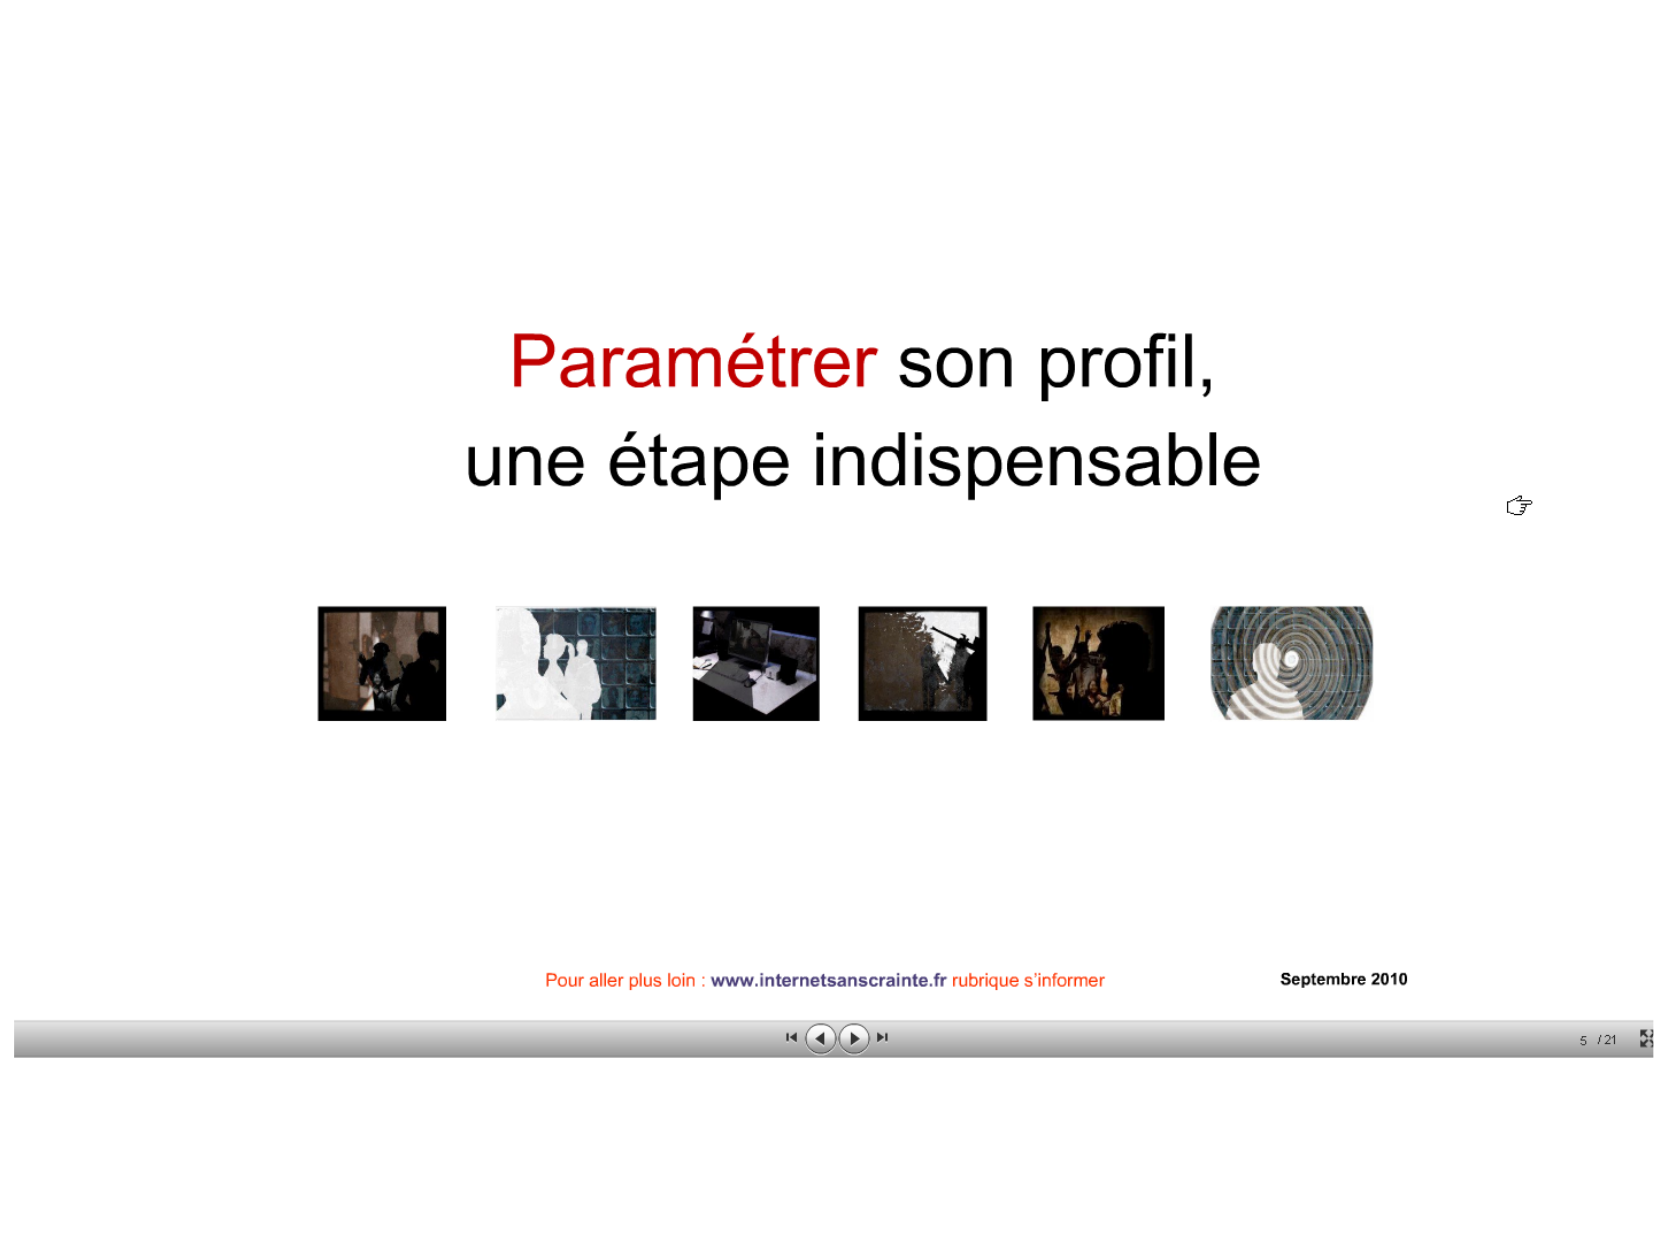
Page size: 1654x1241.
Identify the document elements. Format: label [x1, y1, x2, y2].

picture [13, 23, 1654, 1058]
